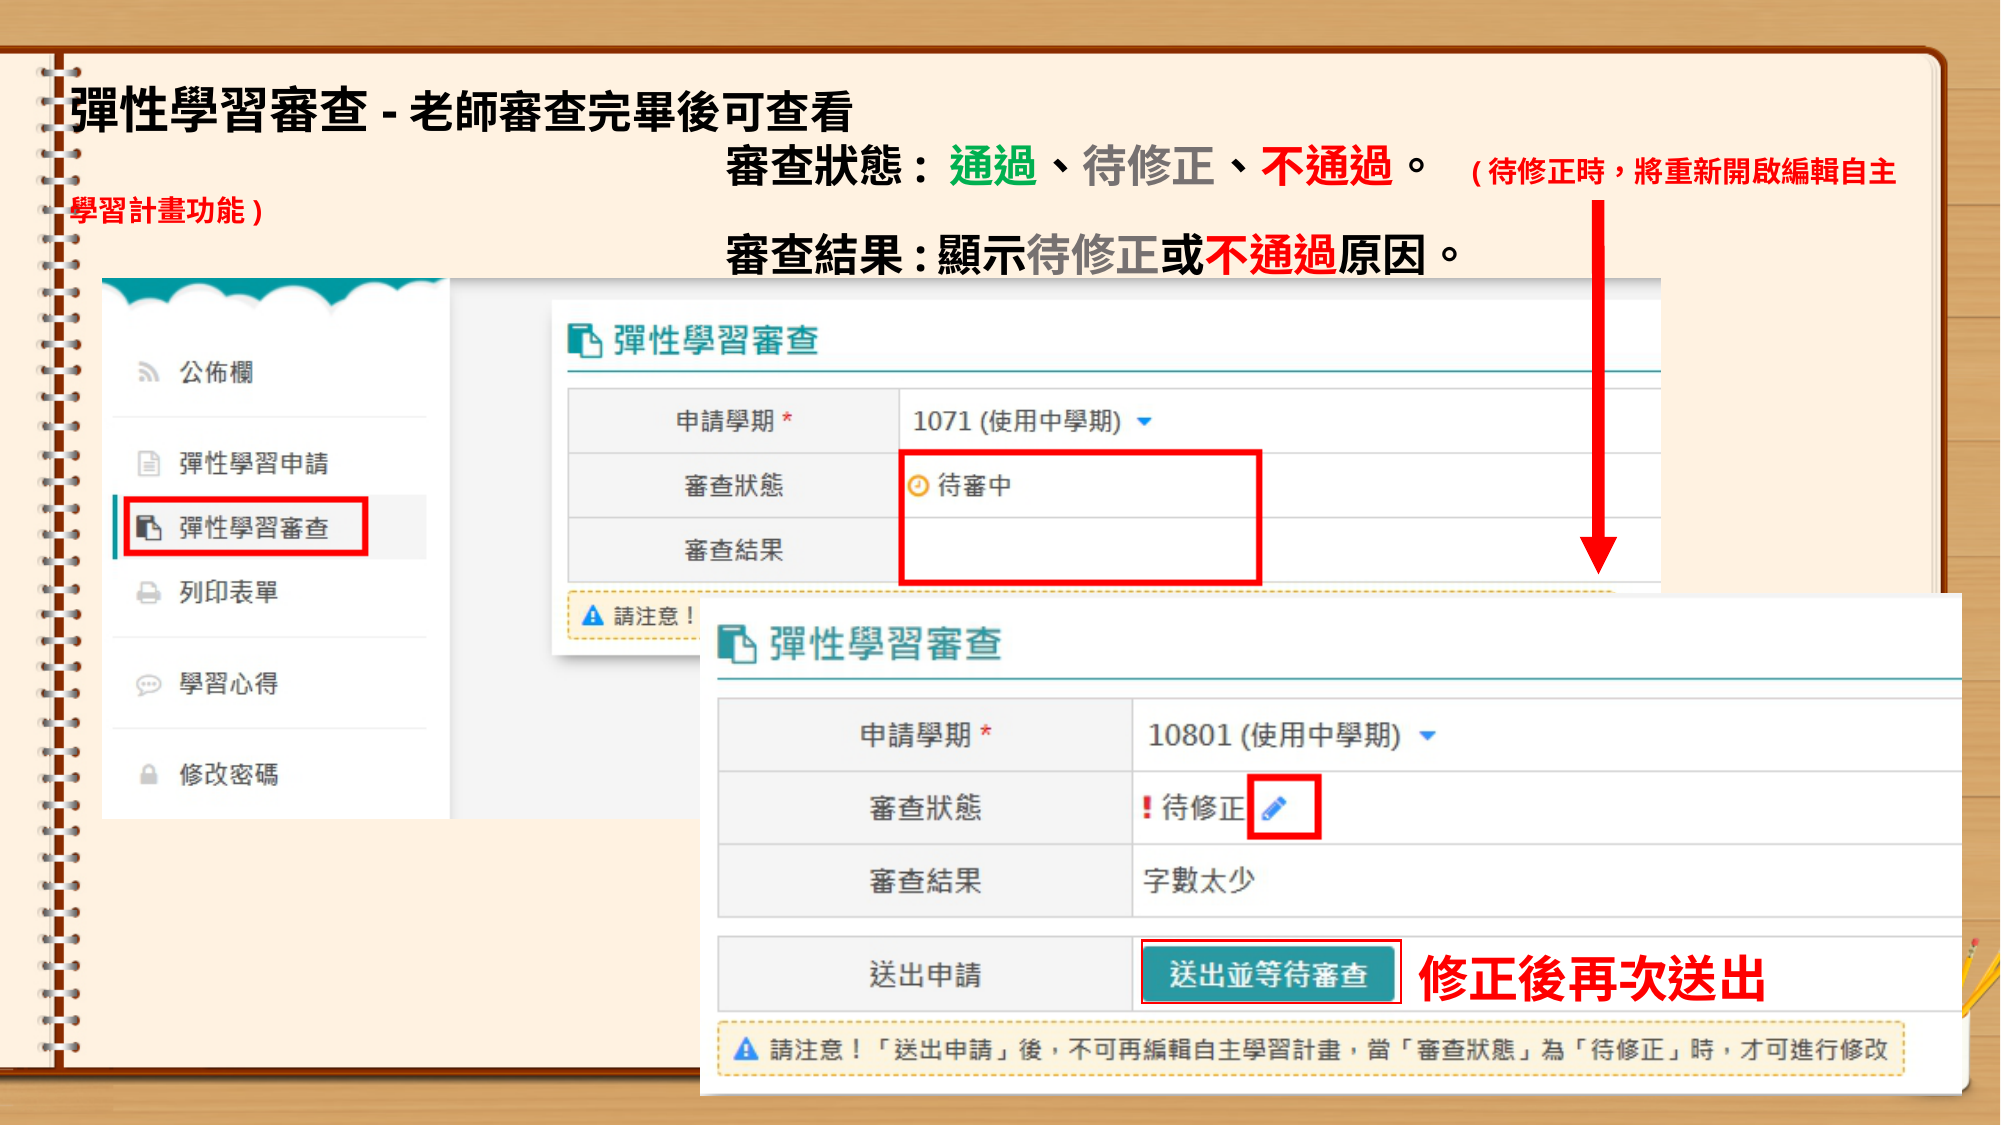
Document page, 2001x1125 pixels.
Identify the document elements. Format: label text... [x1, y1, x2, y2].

text_box 彈性學習審查-老師審查完畢後可查看 審查狀態: 通過、待修正、不通過。 (待修正時，將重新開啟編輯自主學習計畫功能) 審查結果:顯示待修正或不通過原因。 [54, 70, 1914, 288]
picture [0, 0, 2001, 1125]
text_box 修正後再次送出 [1403, 940, 1784, 1016]
